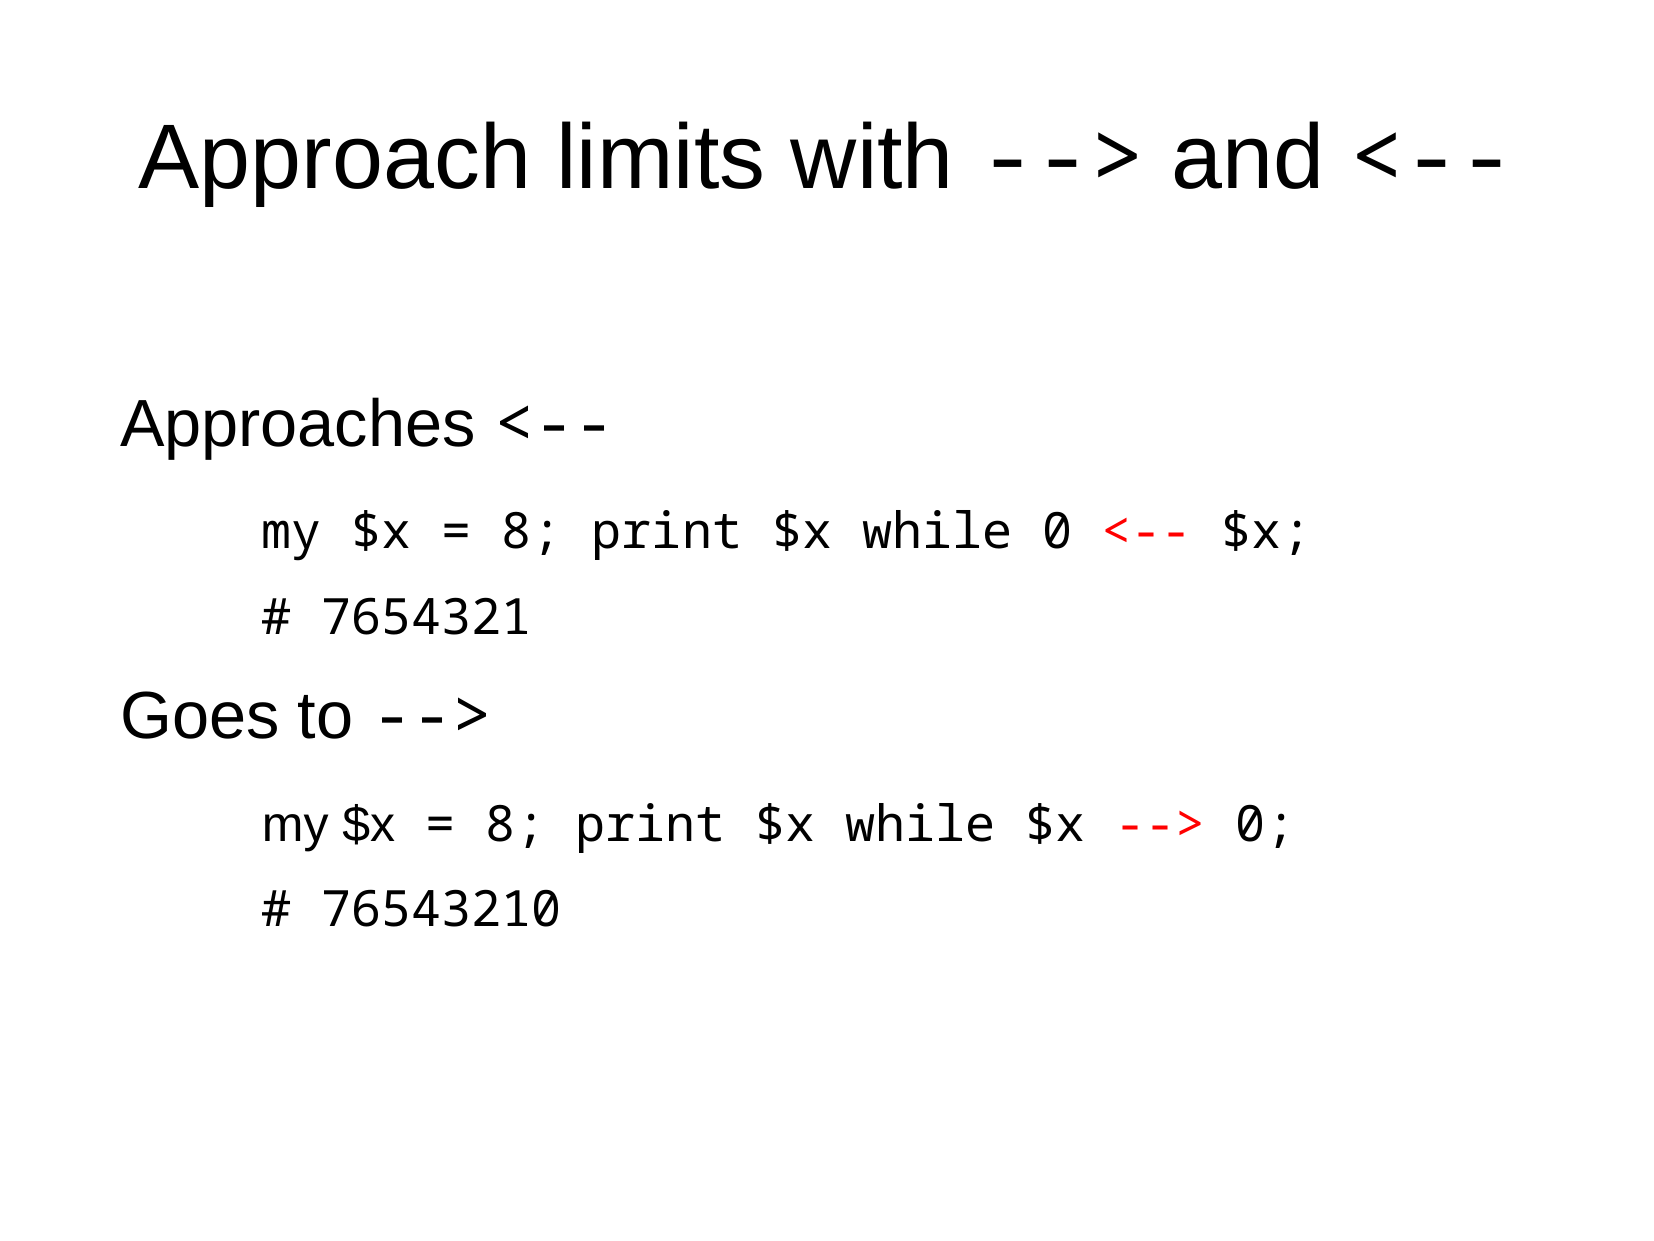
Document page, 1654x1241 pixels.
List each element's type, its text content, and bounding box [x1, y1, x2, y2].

list Approaches <-- my $x = 8; print $x while 0 <-- $x; # 7654321 Goes to --> my $x = 8; print $x while $x --> 0; # 76543210 [49, 375, 1538, 1180]
title Approach limits with --> and <-- [82, 49, 1571, 257]
